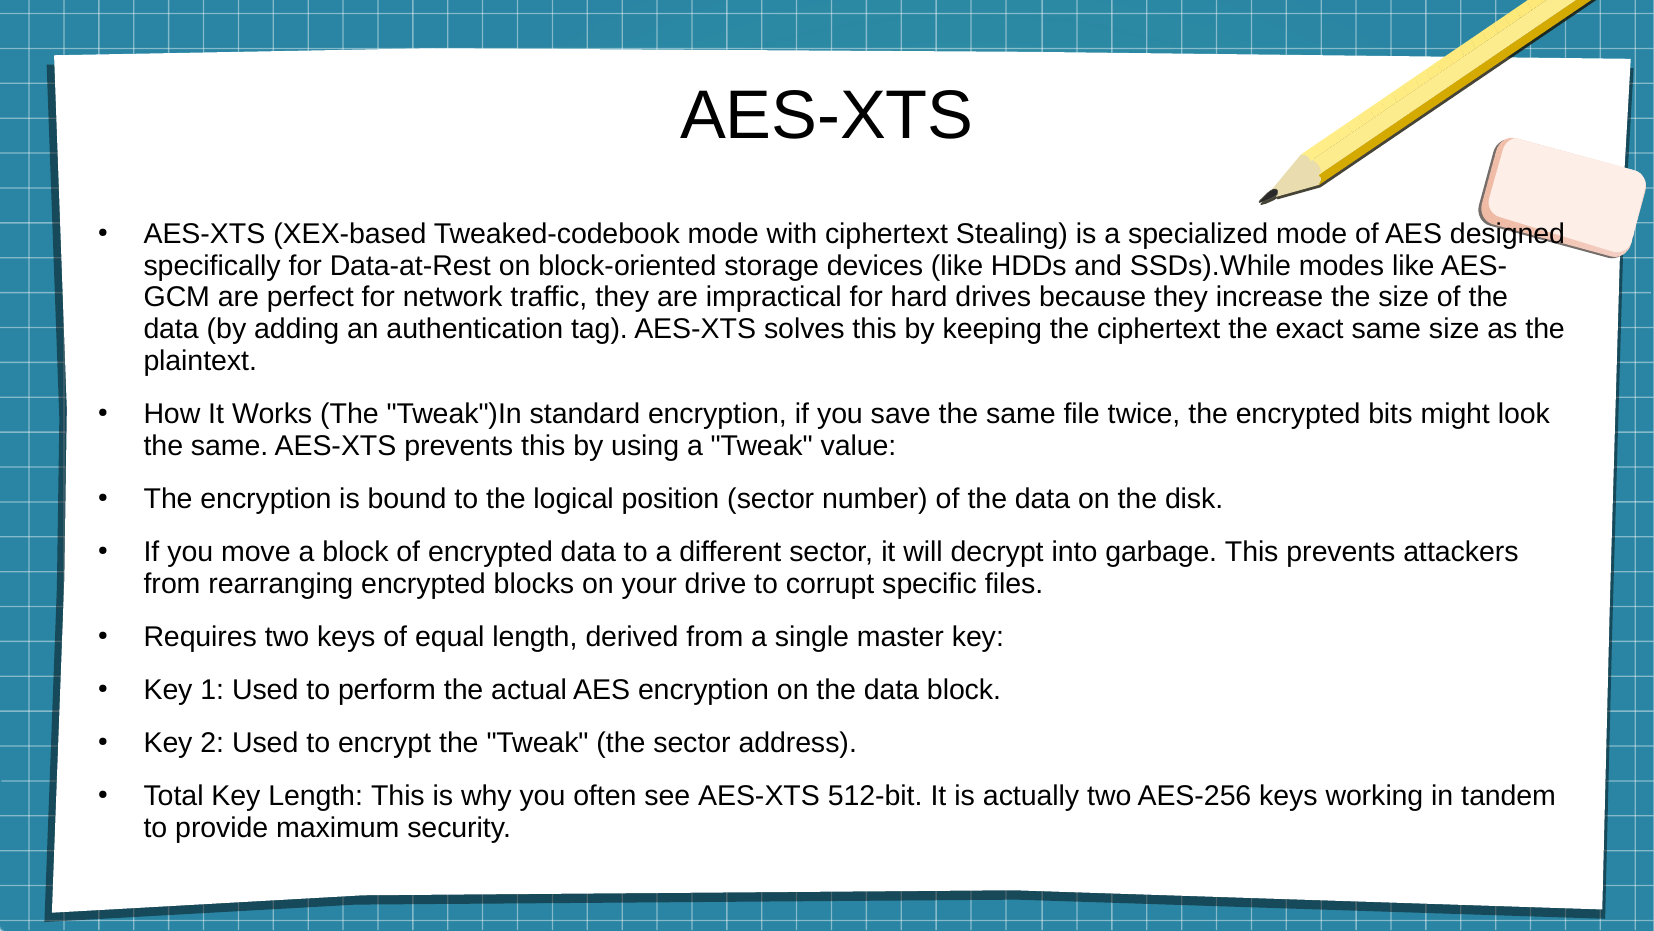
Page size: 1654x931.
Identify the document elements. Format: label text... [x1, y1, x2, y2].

text_box [0, 0, 1489, 156]
title AES-XTS [82, 37, 1571, 193]
list AES-XTS (XEX-based Tweaked-codebook mode with ciphertext Stealing) is a specialized mode of AES designed specifically for Data-at-Rest on block-oriented storage devices (like HDDs and SSDs).While modes like AES-GCM are perfect for network traffic, they are impractical for hard drives because they increase the size of the data (by adding an authentication tag). AES-XTS solves this by keeping the ciphertext the exact same size as the plaintext. How It Works (The "Tweak")In standard encryption, if you save the same file twice, the encrypted bits might look the same. AES-XTS prevents this by using a "Tweak" value: The encryption is bound to the logical position (sector number) of the data on the disk. If you move a block of encrypted data to a different sector, it will decrypt into garbage. This prevents attackers from rearranging encrypted blocks on your drive to corrupt specific files. Requires two keys of equal length, derived from a single master key: Key 1: Used to perform the actual AES encryption on the data block. Key 2: Used to encrypt the "Tweak" (the sector address). Total Key Length: This is why you often see AES-XTS 512-bit. It is actually two AES-256 keys working in tandem to provide maximum security. [82, 217, 1571, 857]
